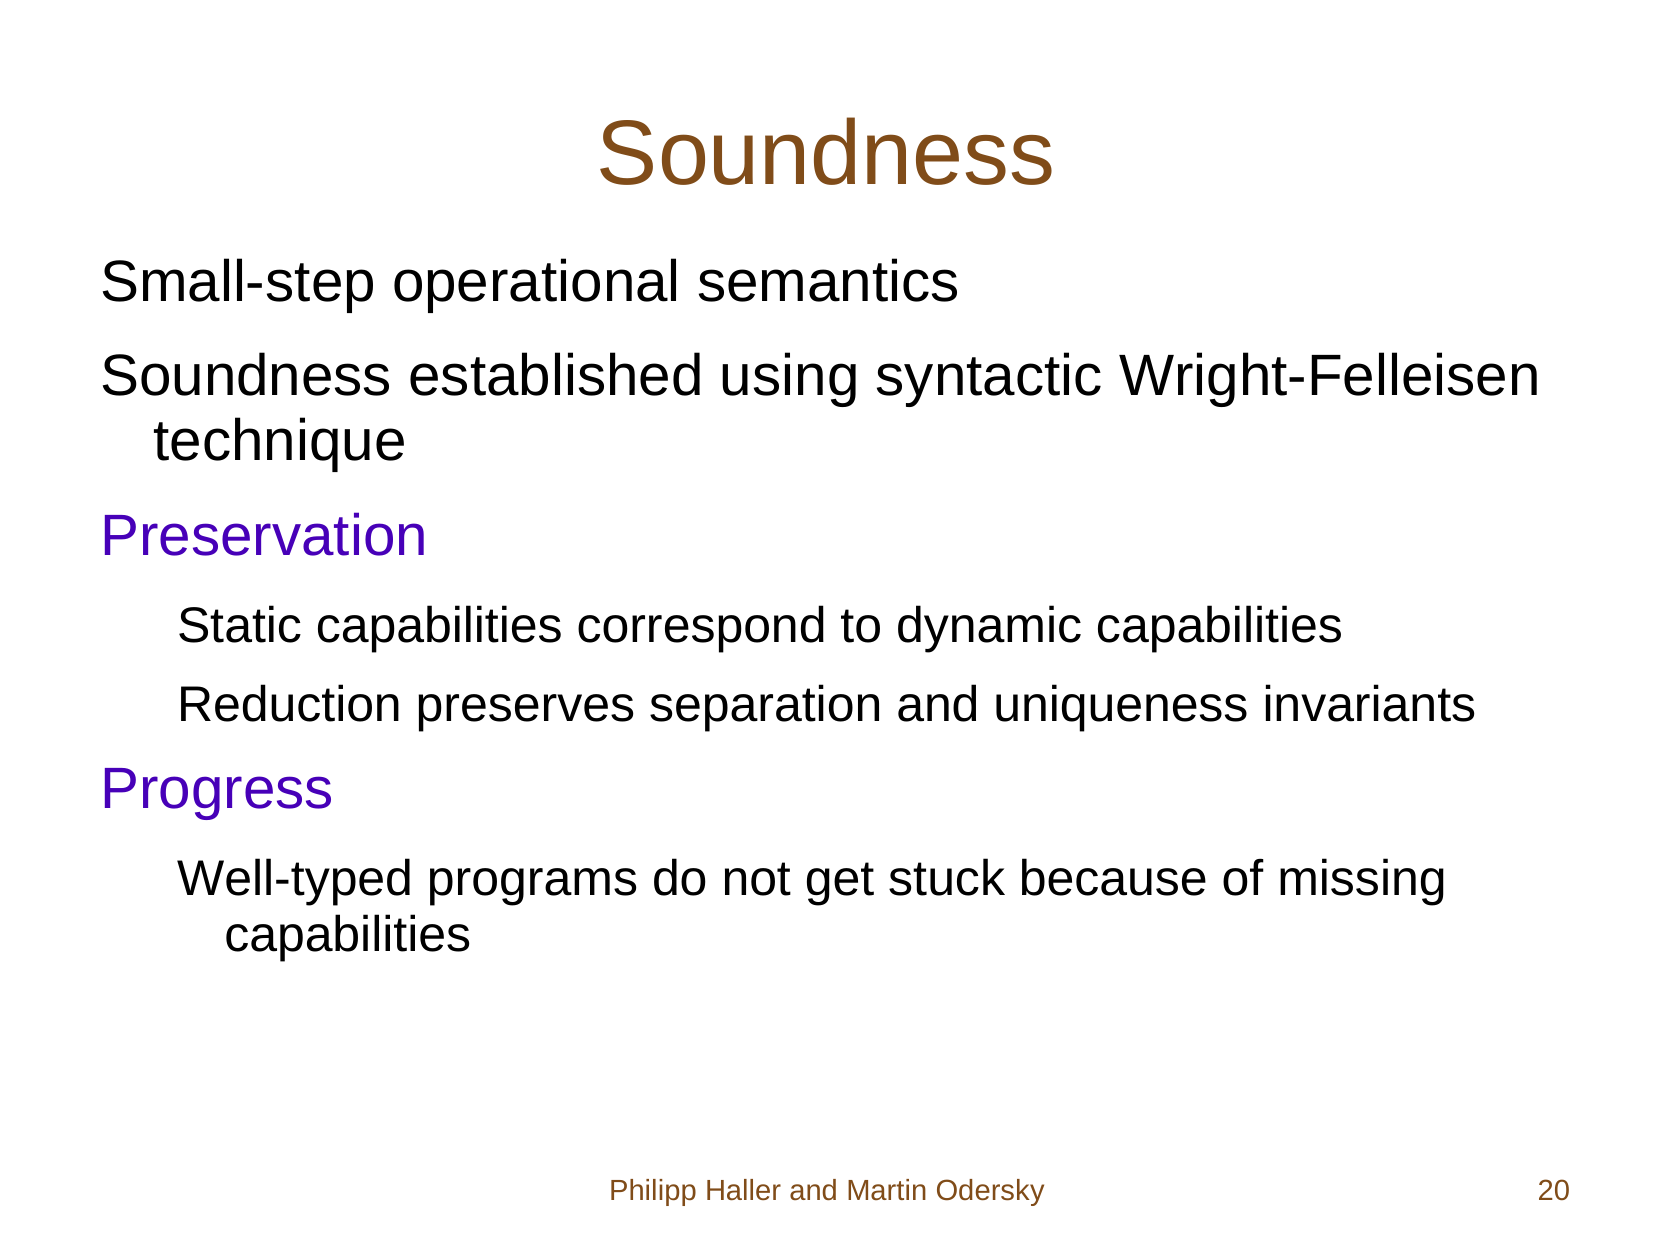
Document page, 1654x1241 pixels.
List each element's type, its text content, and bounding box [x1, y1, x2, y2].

title Soundness [82, 56, 1571, 248]
list Small-step operational semantics Soundness established using syntactic Wright-Felleisen technique Preservation Static capabilities correspond to dynamic capabilities Reduction preserves separation and uniqueness invariants Progress Well-typed programs do not get stuck because of missing capabilities [82, 248, 1571, 1118]
